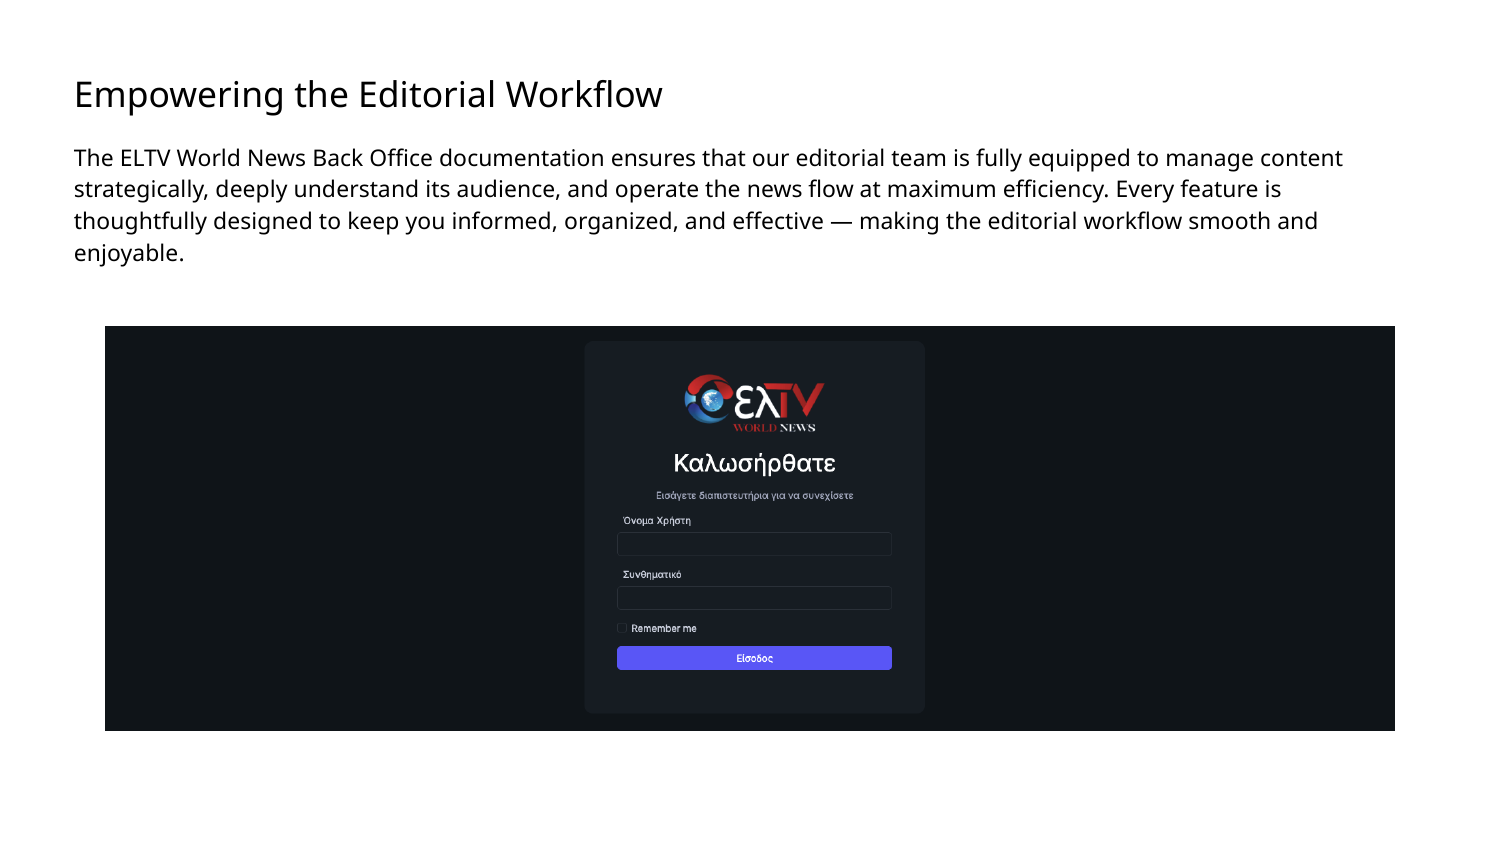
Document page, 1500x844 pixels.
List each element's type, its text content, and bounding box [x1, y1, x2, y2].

picture [105, 326, 1395, 731]
text_box Empowering the Editorial Workflow The ELTV World News Back Office documentation ensures that our editorial team is fully equipped to manage content strategically, deeply understand its audience, and operate the news flow at maximum efficiency. Every feature is thoughtfully designed to keep you informed, organized, and effective — making the editorial workflow smooth and enjoyable. [58, 50, 1417, 281]
